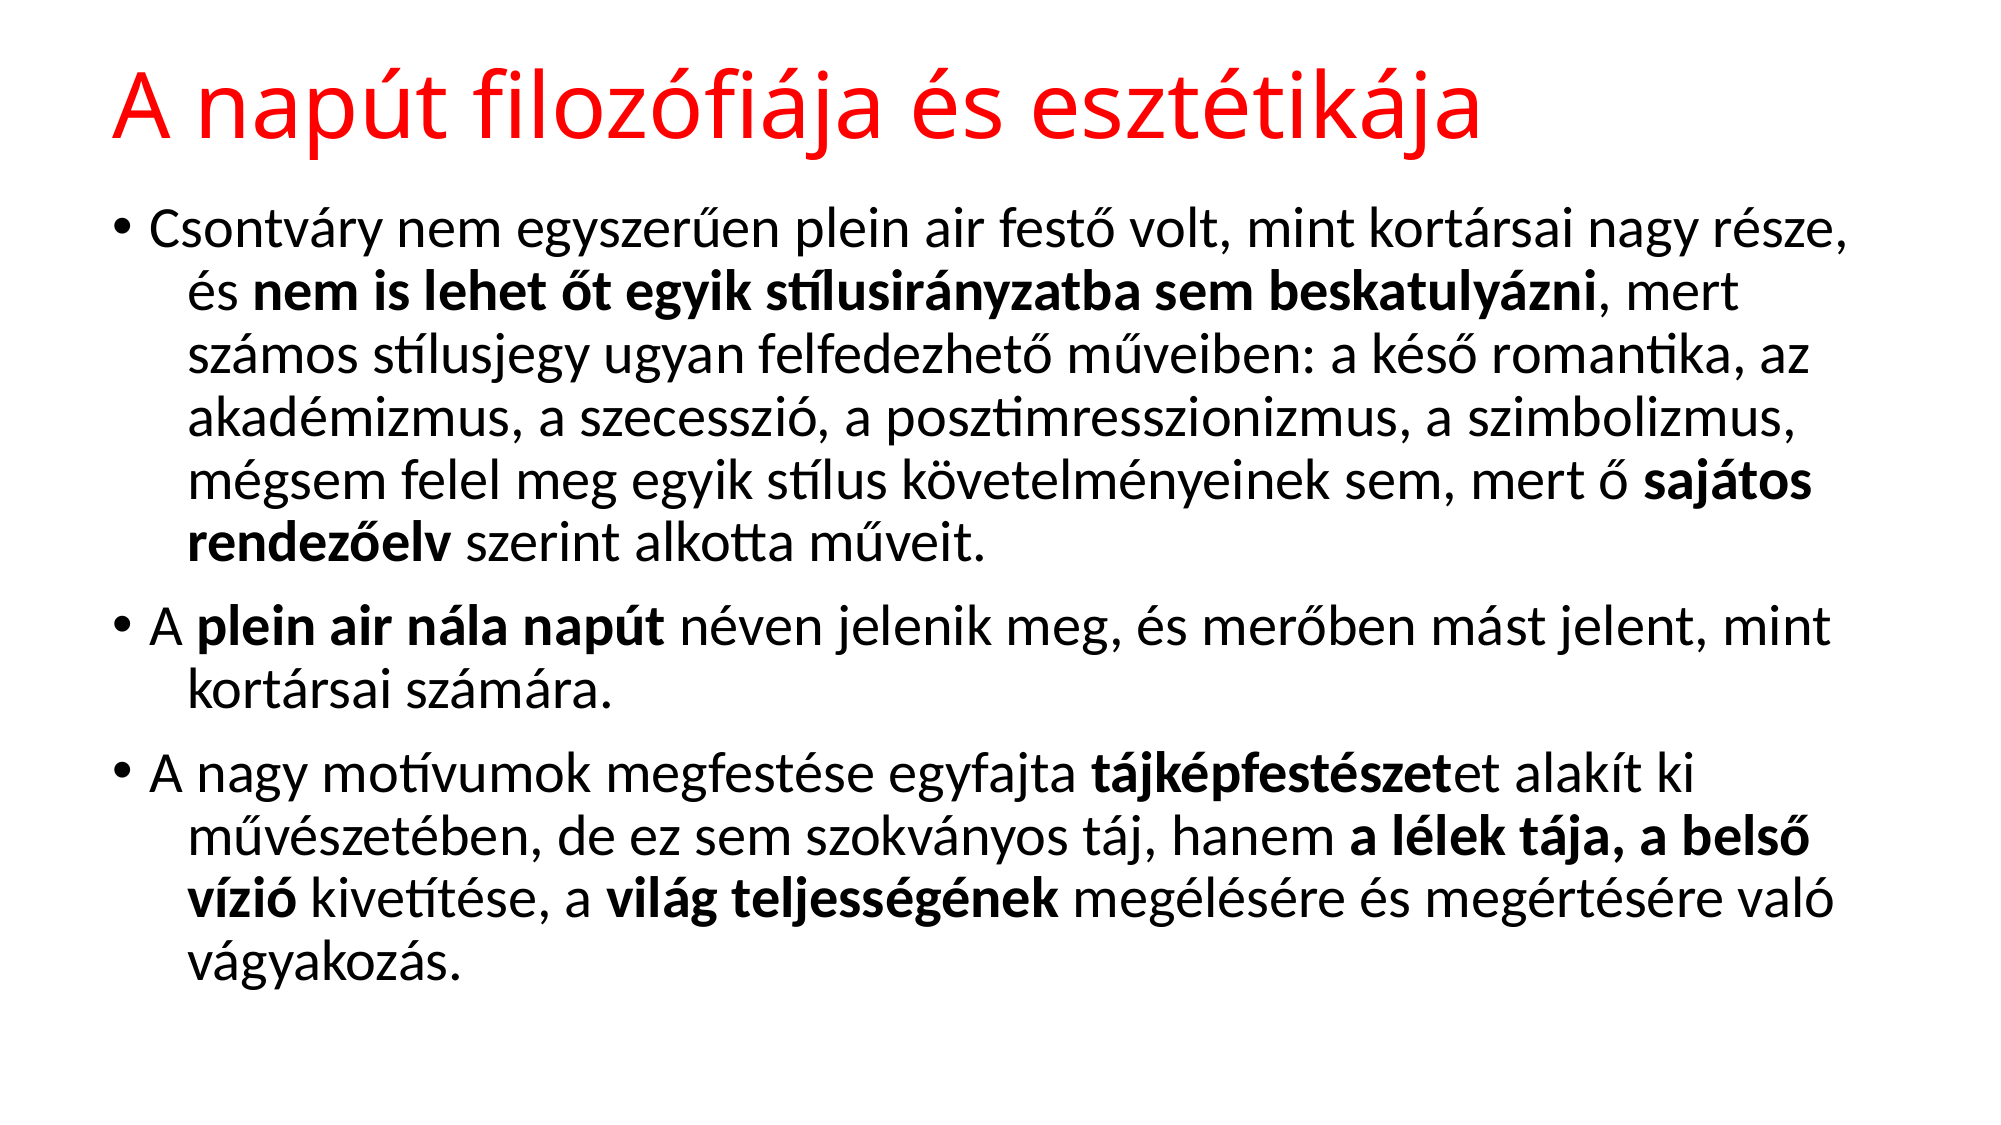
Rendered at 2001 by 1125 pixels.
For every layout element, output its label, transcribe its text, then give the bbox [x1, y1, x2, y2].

list Csontváry nem egyszerűen plein air festő volt, mint kortársai nagy része, és nem is lehet őt egyik stílusirányzatba sem beskatulyázni, mert számos stílusjegy ugyan felfedezhető műveiben: a késő romantika, az akadémizmus, a szecesszió, a posztimresszionizmus, a szimbolizmus, mégsem felel meg egyik stílus követelményeinek sem, mert ő sajátos rendezőelv szerint alkotta műveit. A plein air nála napút néven jelenik meg, és merőben mást jelent, mint kortársai számára. A nagy motívumok megfestése egyfajta tájképfestészetet alakít ki művészetében, de ez sem szokványos táj, hanem a lélek tája, a belső vízió kivetítése, a világ teljességének megélésére és megértésére való vágyakozás. [97, 189, 1923, 1020]
title A napút filozófiája és esztétikája [97, 0, 1823, 189]
